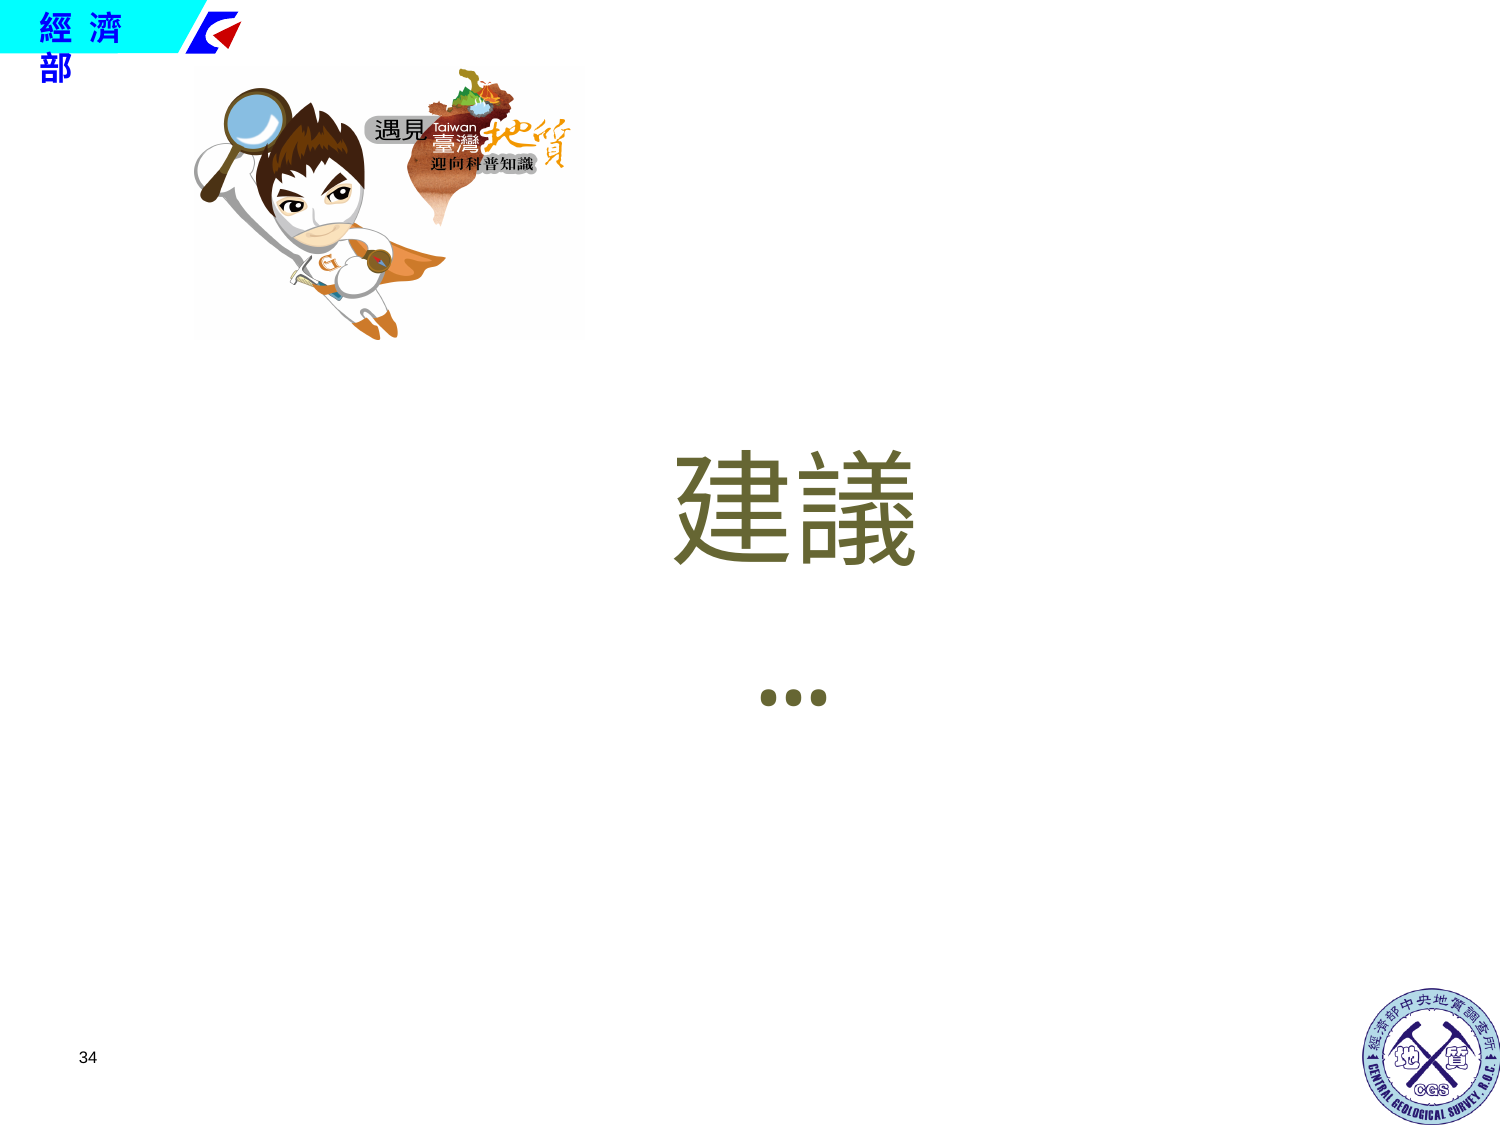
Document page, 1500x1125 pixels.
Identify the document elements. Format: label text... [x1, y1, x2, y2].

picture [1362, 988, 1500, 1125]
title 建議 … [88, 314, 1500, 846]
picture [194, 66, 585, 340]
